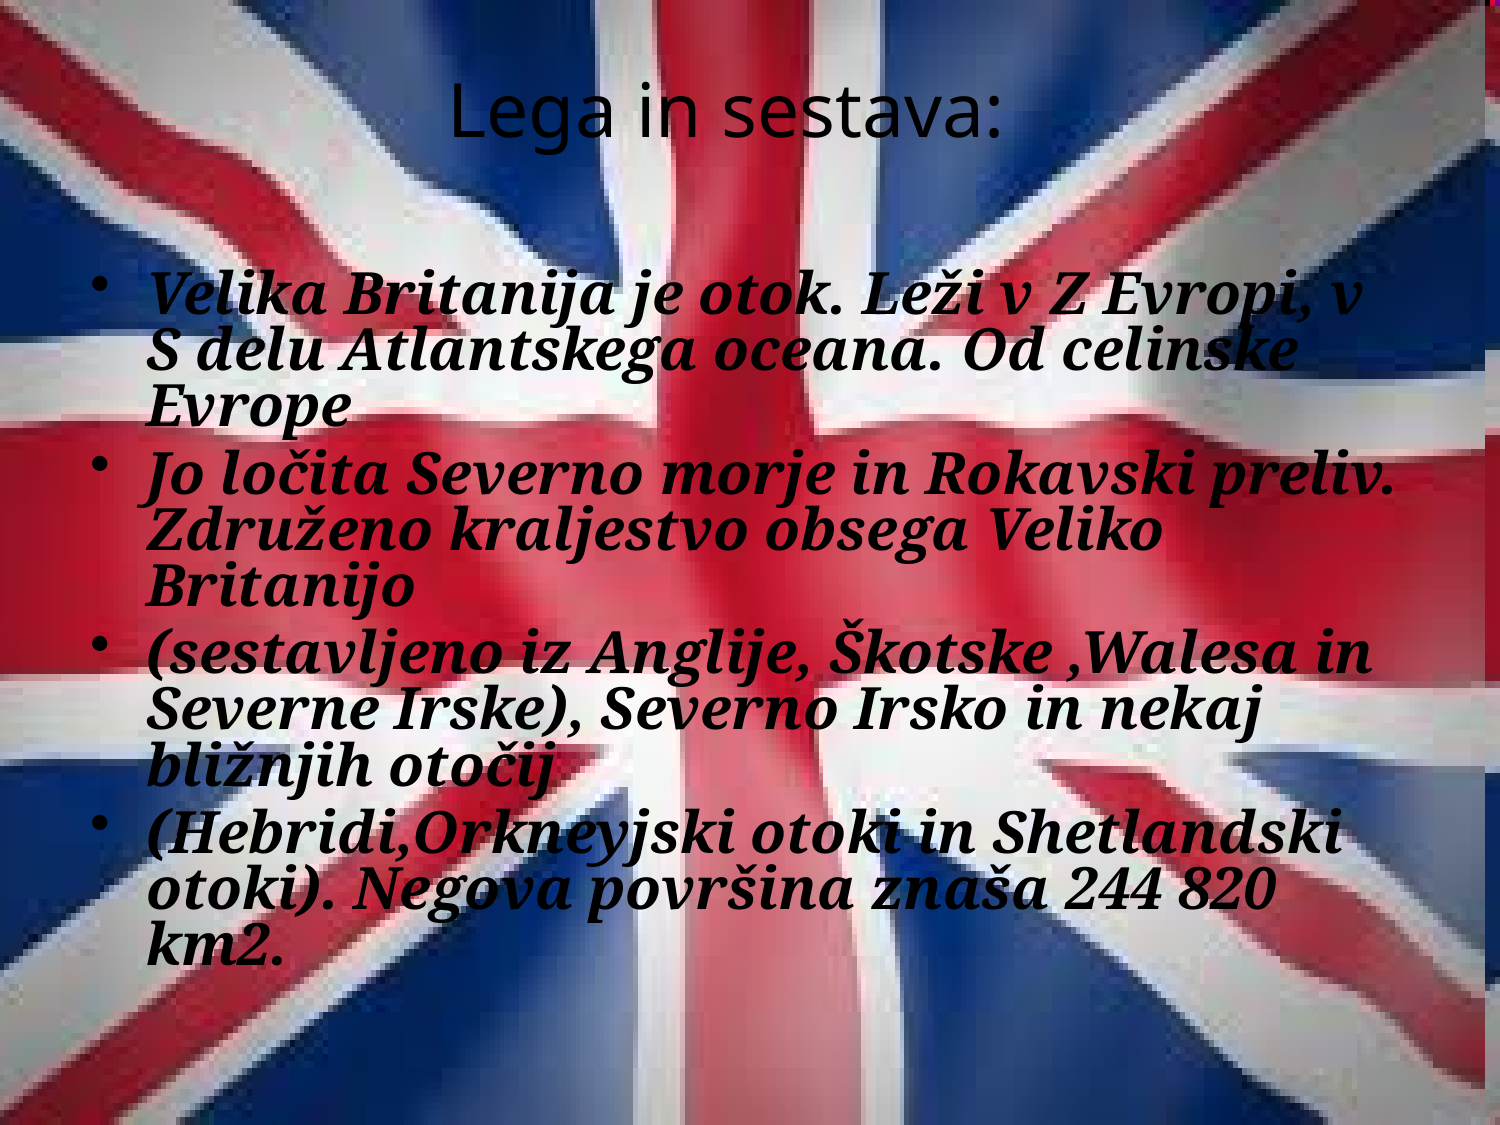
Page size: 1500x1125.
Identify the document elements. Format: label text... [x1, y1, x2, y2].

picture [0, 0, 1500, 1125]
text_box Lega in sestava: [430, 54, 1022, 215]
list Velika Britanija je otok. Leži v Z Evropi, v S delu Atlantskega oceana. Od celinske Evrope Jo ločita Severno morje in Rokavski preliv. Združeno kraljestvo obsega Veliko Britanijo (sestavljeno iz Anglije, Škotske ,Walesa in Severne Irske), Severno Irsko in nekaj bližnjih otočij (Hebridi,Orkneyjski otoki in Shetlandski otoki). Negova površina znaša 244 820 km2. [75, 262, 1425, 1005]
